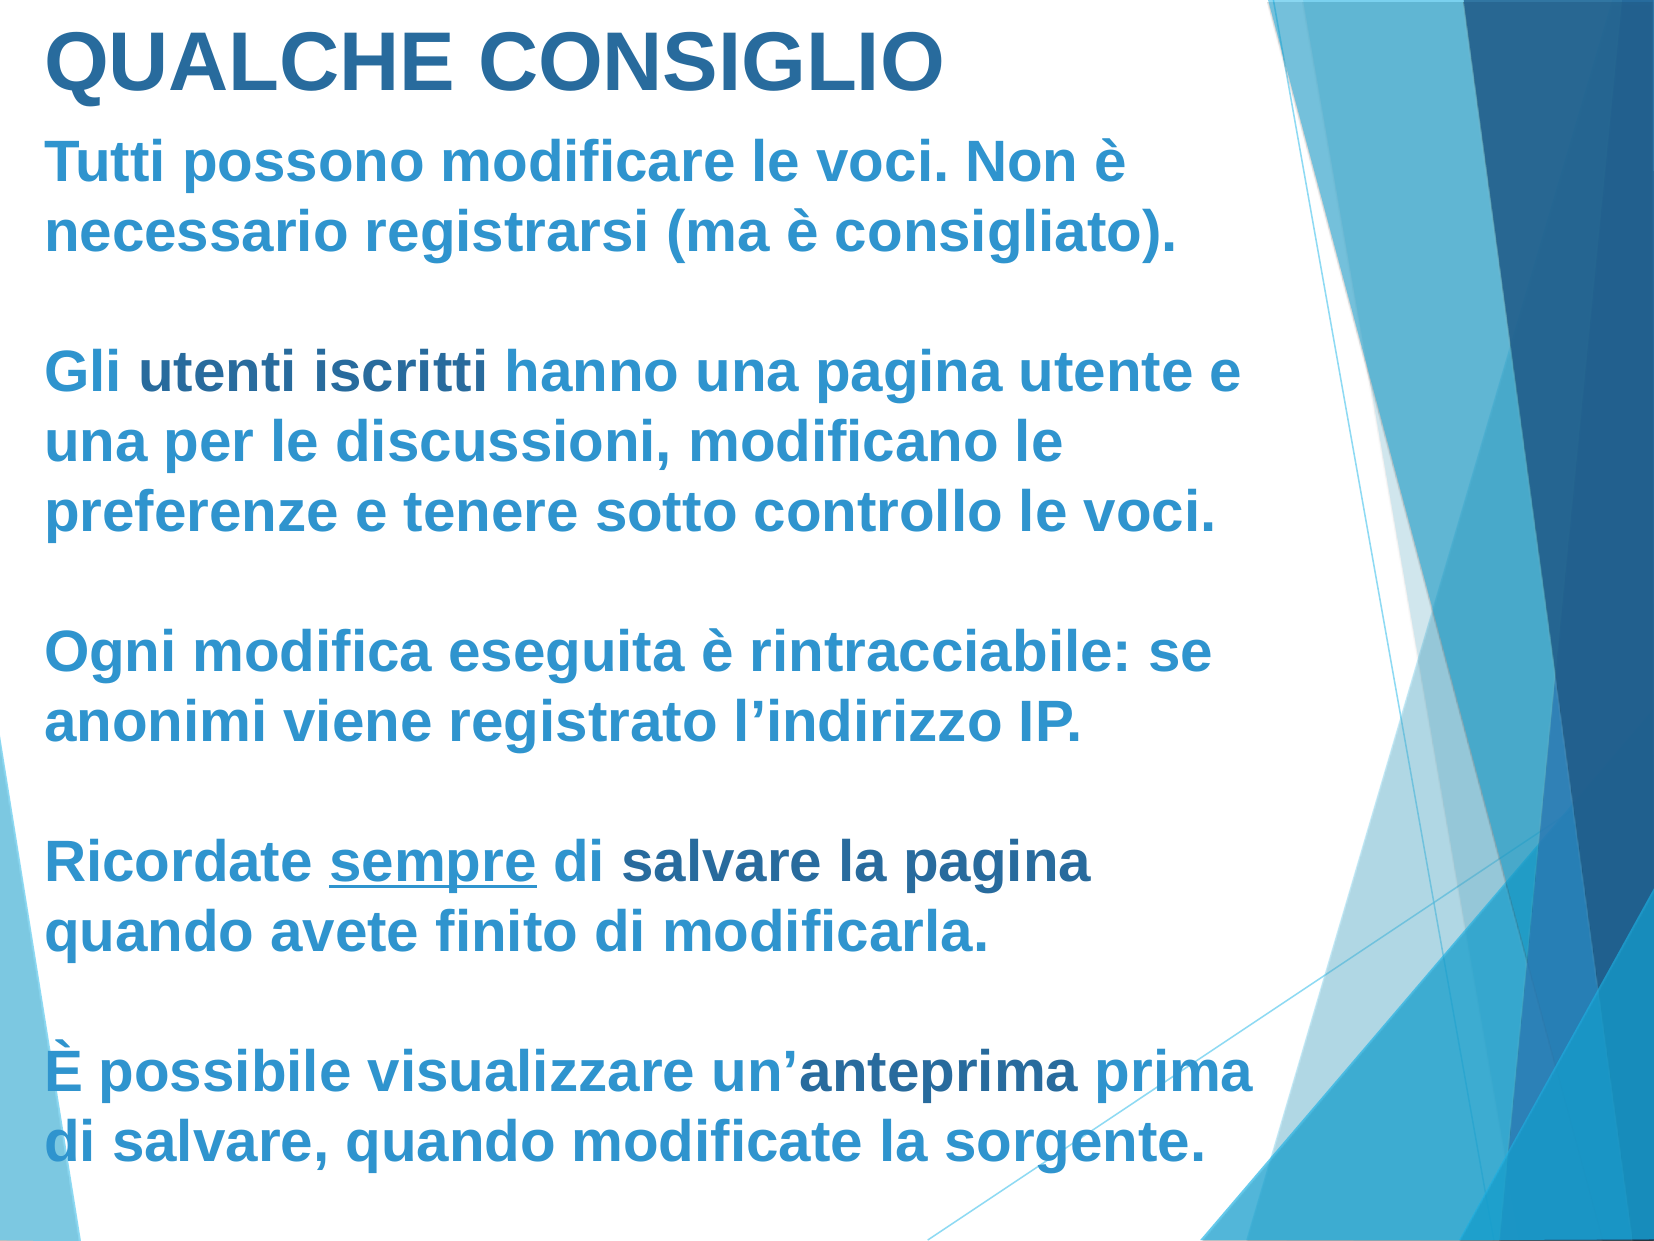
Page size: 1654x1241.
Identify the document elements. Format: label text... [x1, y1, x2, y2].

text_box Tutti possono modificare le voci. Non è necessario registrarsi (ma è consigliato). Gli utenti iscritti hanno una pagina utente e una per le discussioni, modificano le preferenze e tenere sotto controllo le voci. Ogni modifica eseguita è rintracciabile: se anonimi viene registrato l’indirizzo IP. Ricordate sempre di salvare la pagina quando avete finito di modificarla. È possibile visualizzare un’anteprima prima di salvare, quando modificate la sorgente. [29, 116, 1309, 1181]
text_box QUALCHE CONSIGLIO [29, 0, 1309, 115]
